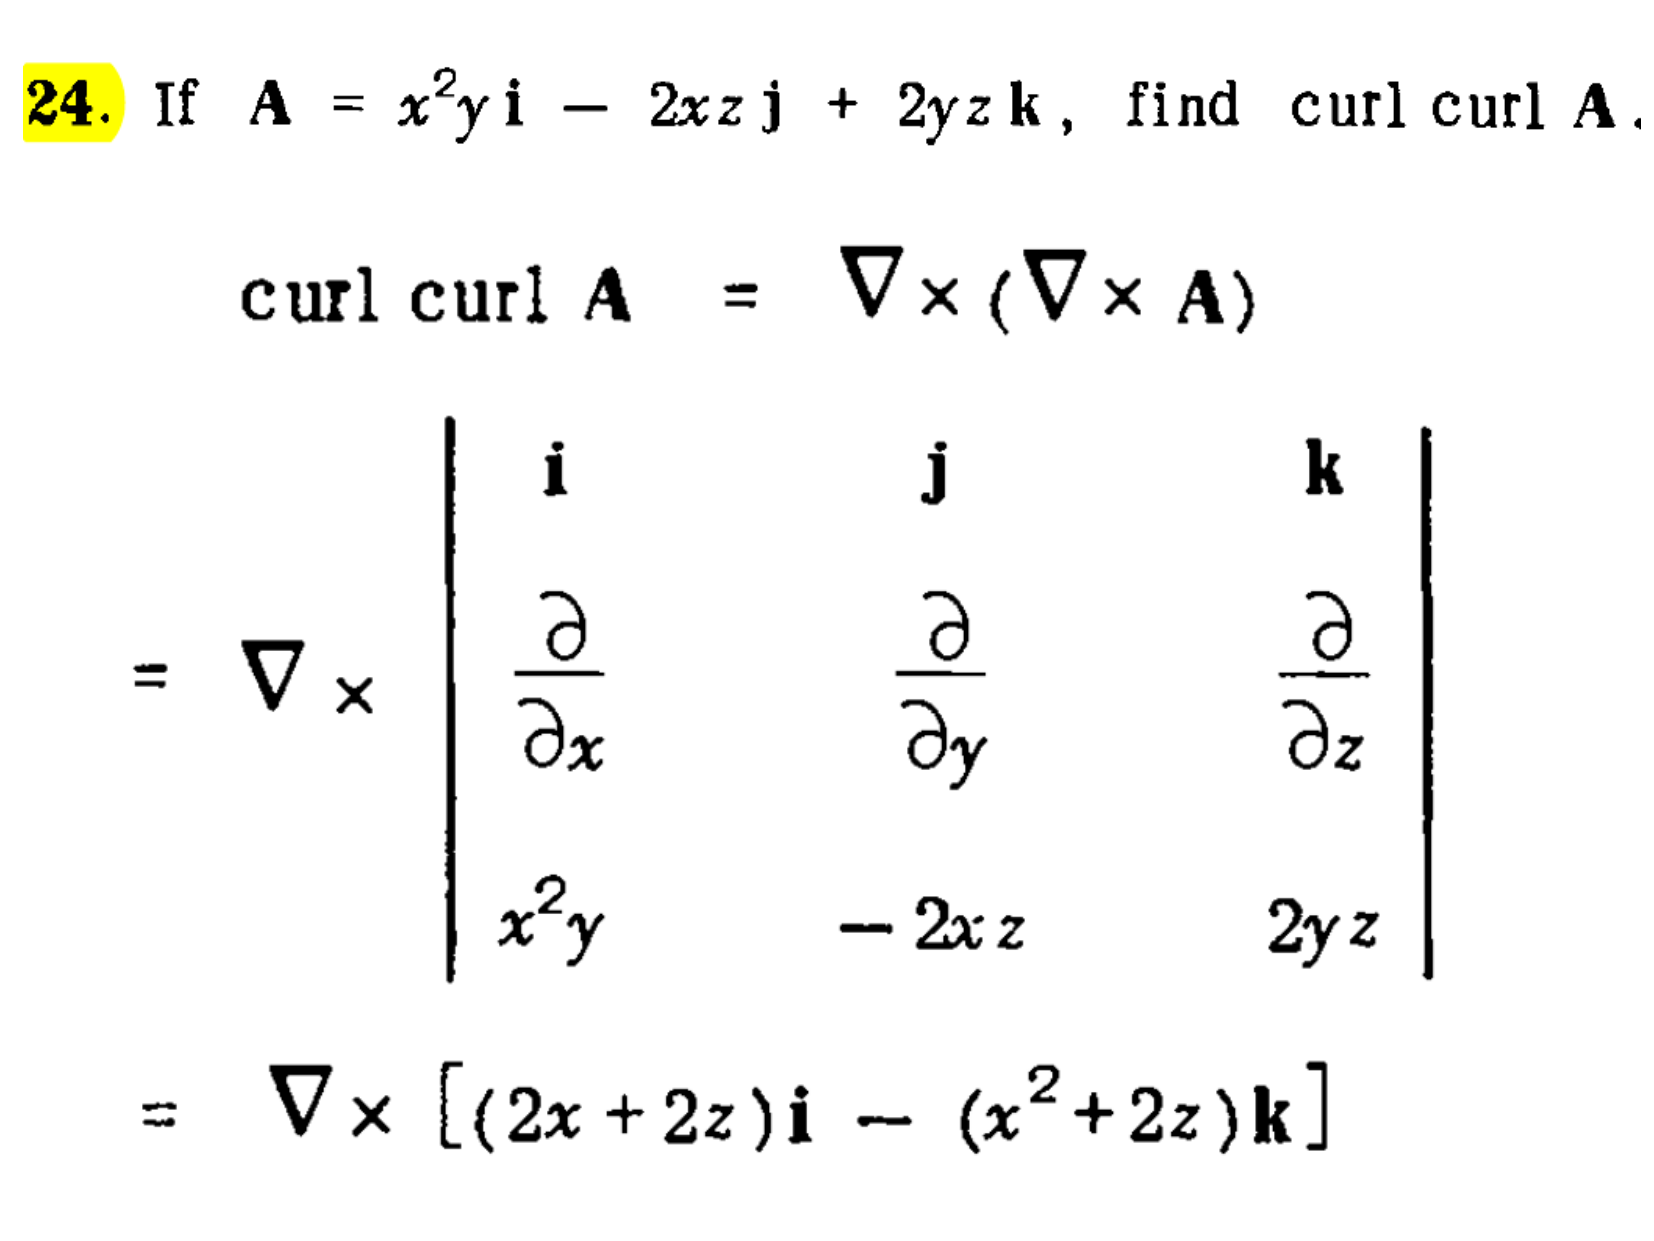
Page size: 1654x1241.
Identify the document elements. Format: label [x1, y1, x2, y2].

picture [23, 58, 1641, 155]
picture [212, 223, 1266, 367]
picture [82, 377, 1480, 997]
picture [127, 1039, 1359, 1176]
